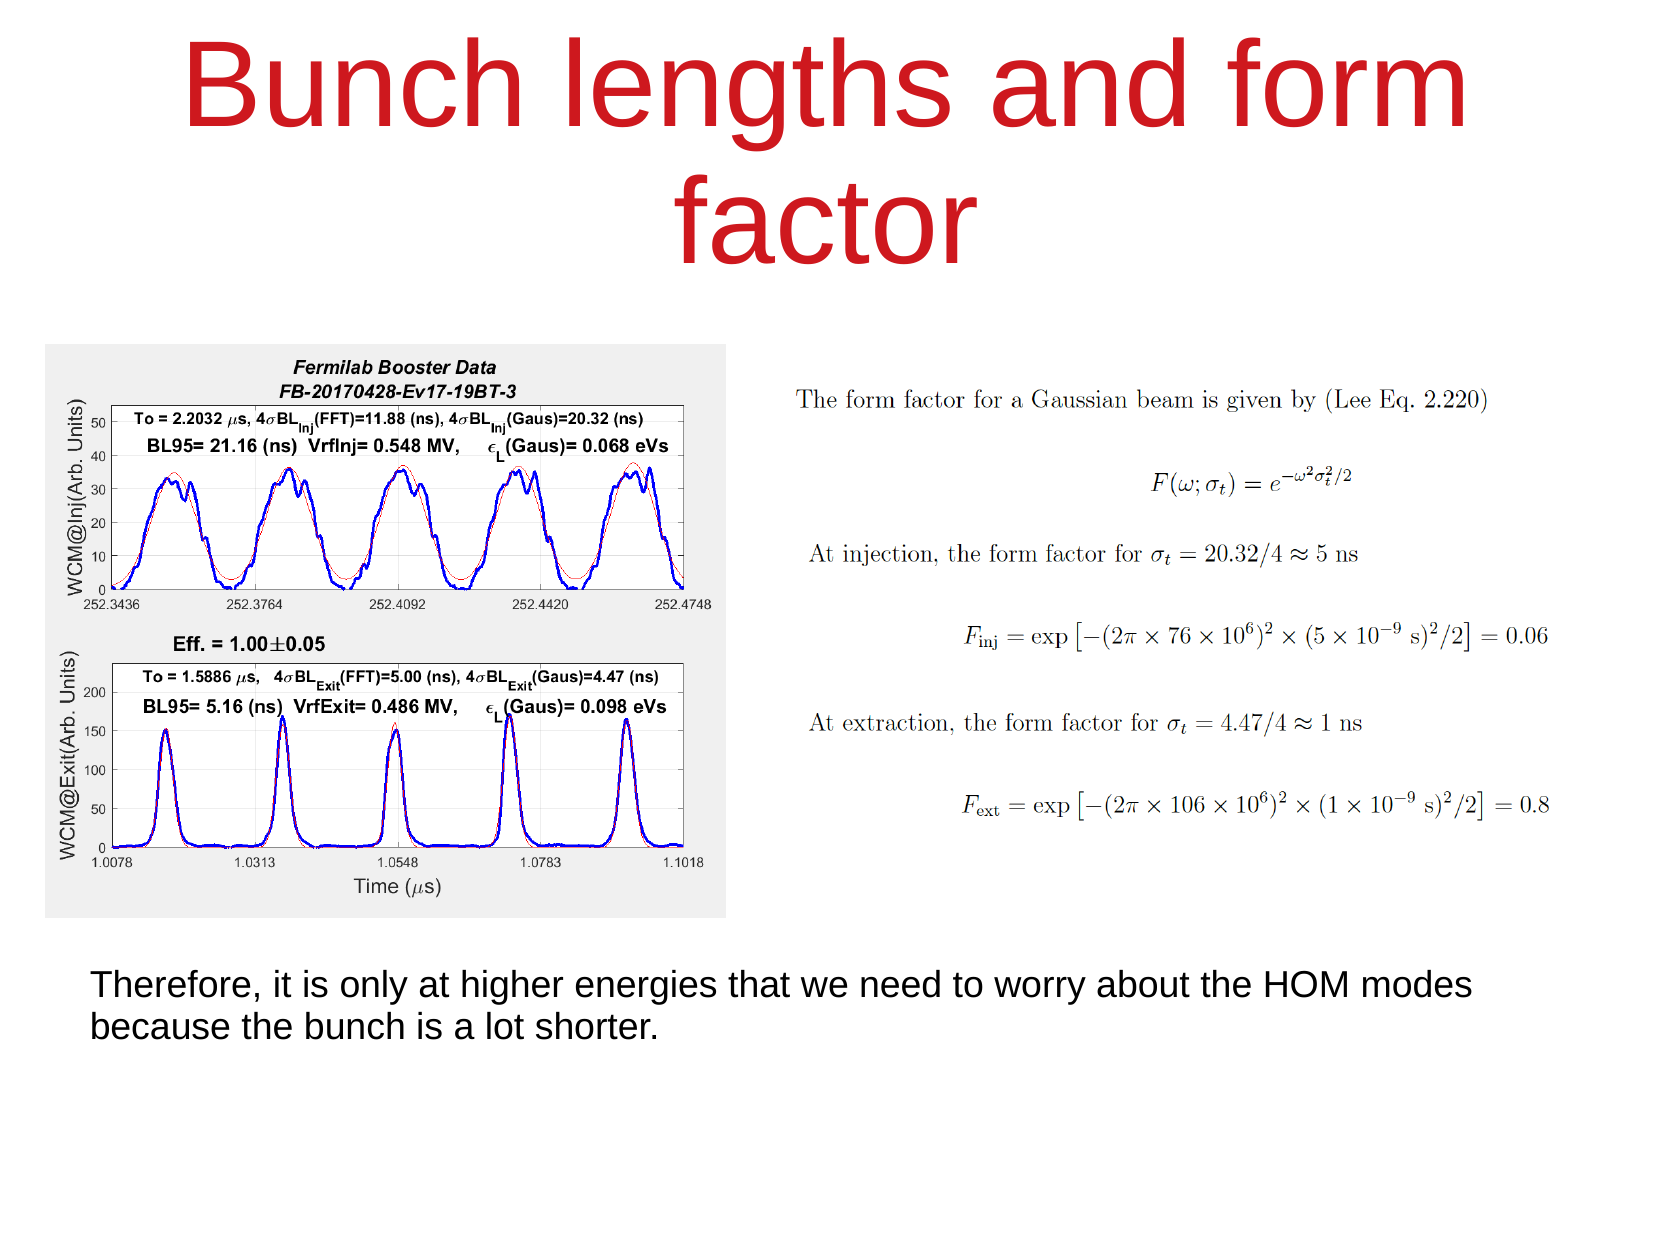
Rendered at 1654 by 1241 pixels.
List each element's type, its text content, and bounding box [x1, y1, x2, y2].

title Bunch lengths and form factor [82, 16, 1571, 290]
picture [45, 344, 726, 918]
picture [746, 348, 1604, 854]
text_box Therefore, it is only at higher energies that we need to worry about the HOM modes because the bunch is a lot shorter. [75, 956, 1572, 1056]
